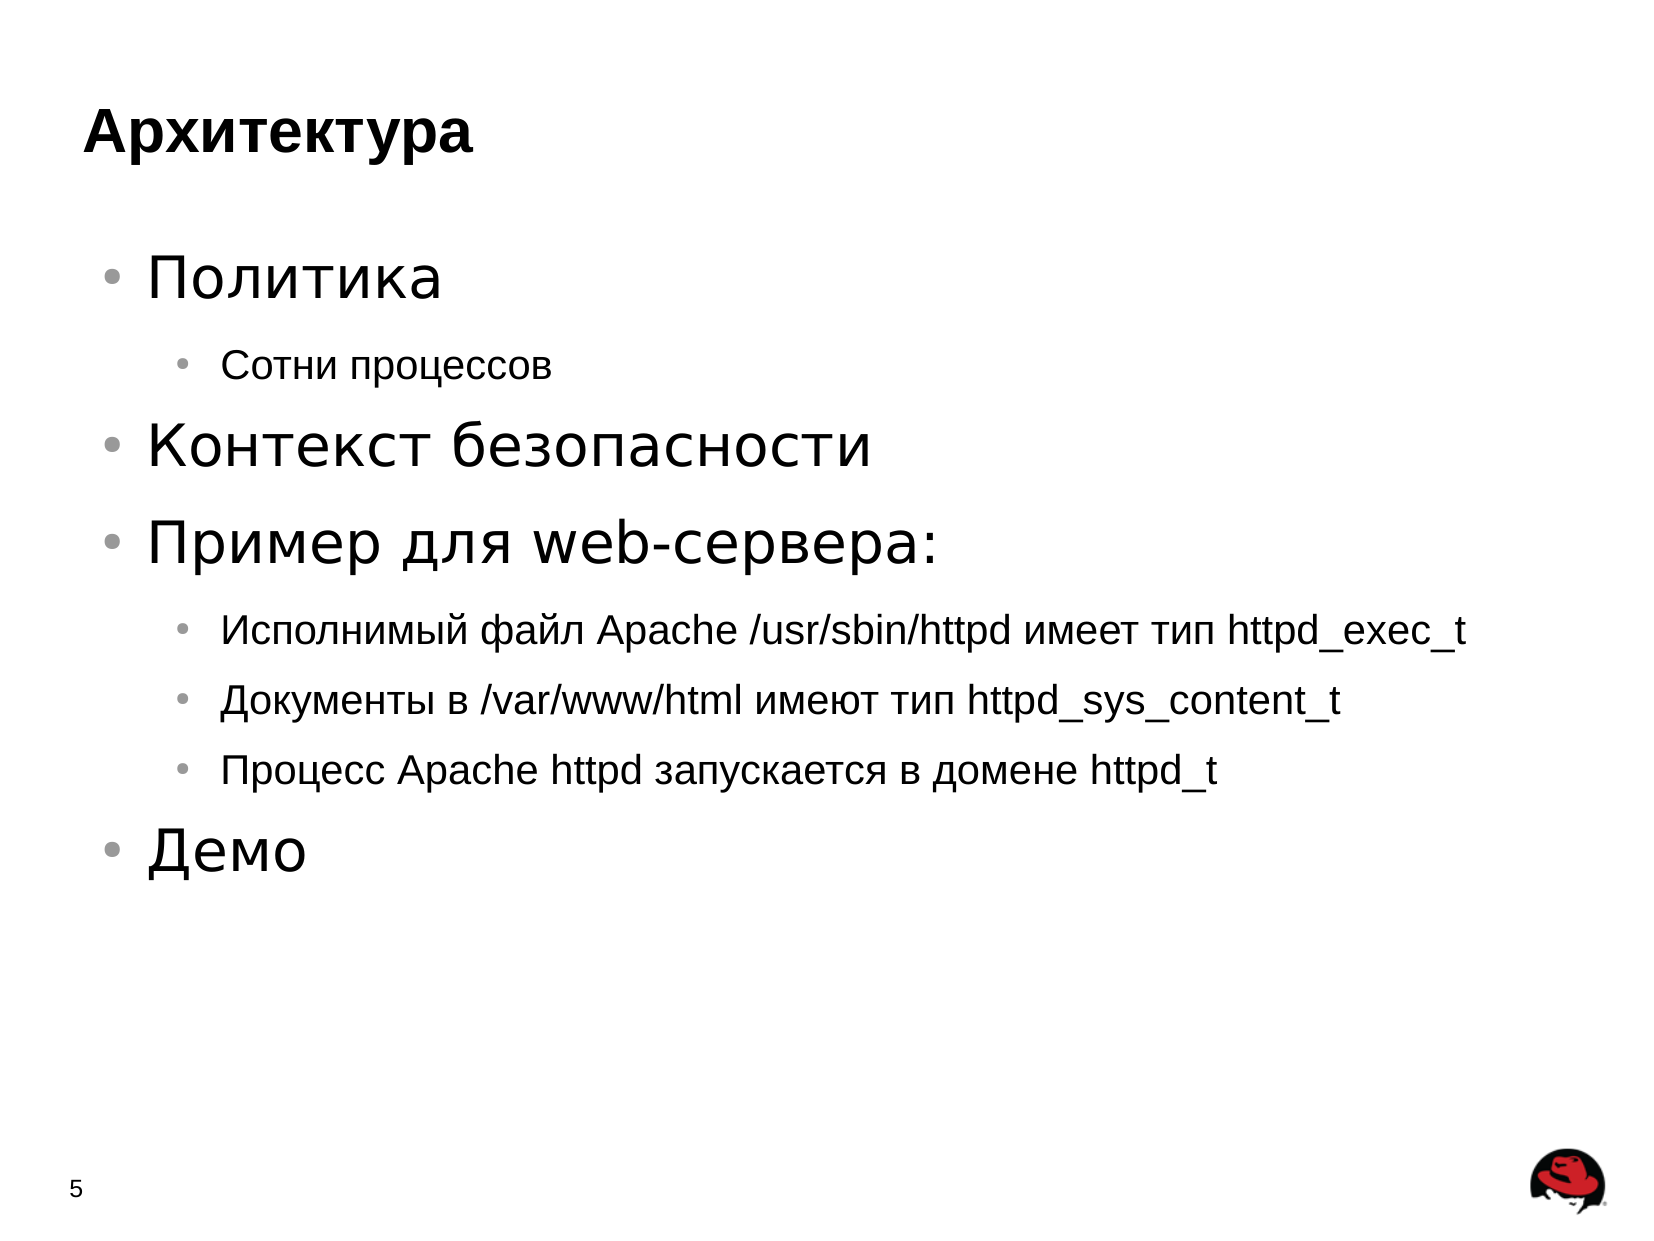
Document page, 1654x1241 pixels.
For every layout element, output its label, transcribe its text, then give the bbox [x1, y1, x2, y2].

picture [1529, 1146, 1613, 1224]
list Политика Сотни процессов Контекст безопасности Пример для web-сервера: Исполнимый файл Apache /usr/sbin/httpd имеет тип httpd_exec_t Документы в /var/www/html имеют тип httpd_sys_content_t Процесс Apache httpd запускается в домене httpd_t Демо [86, 244, 1576, 1039]
title Архитектура [82, 37, 1571, 226]
